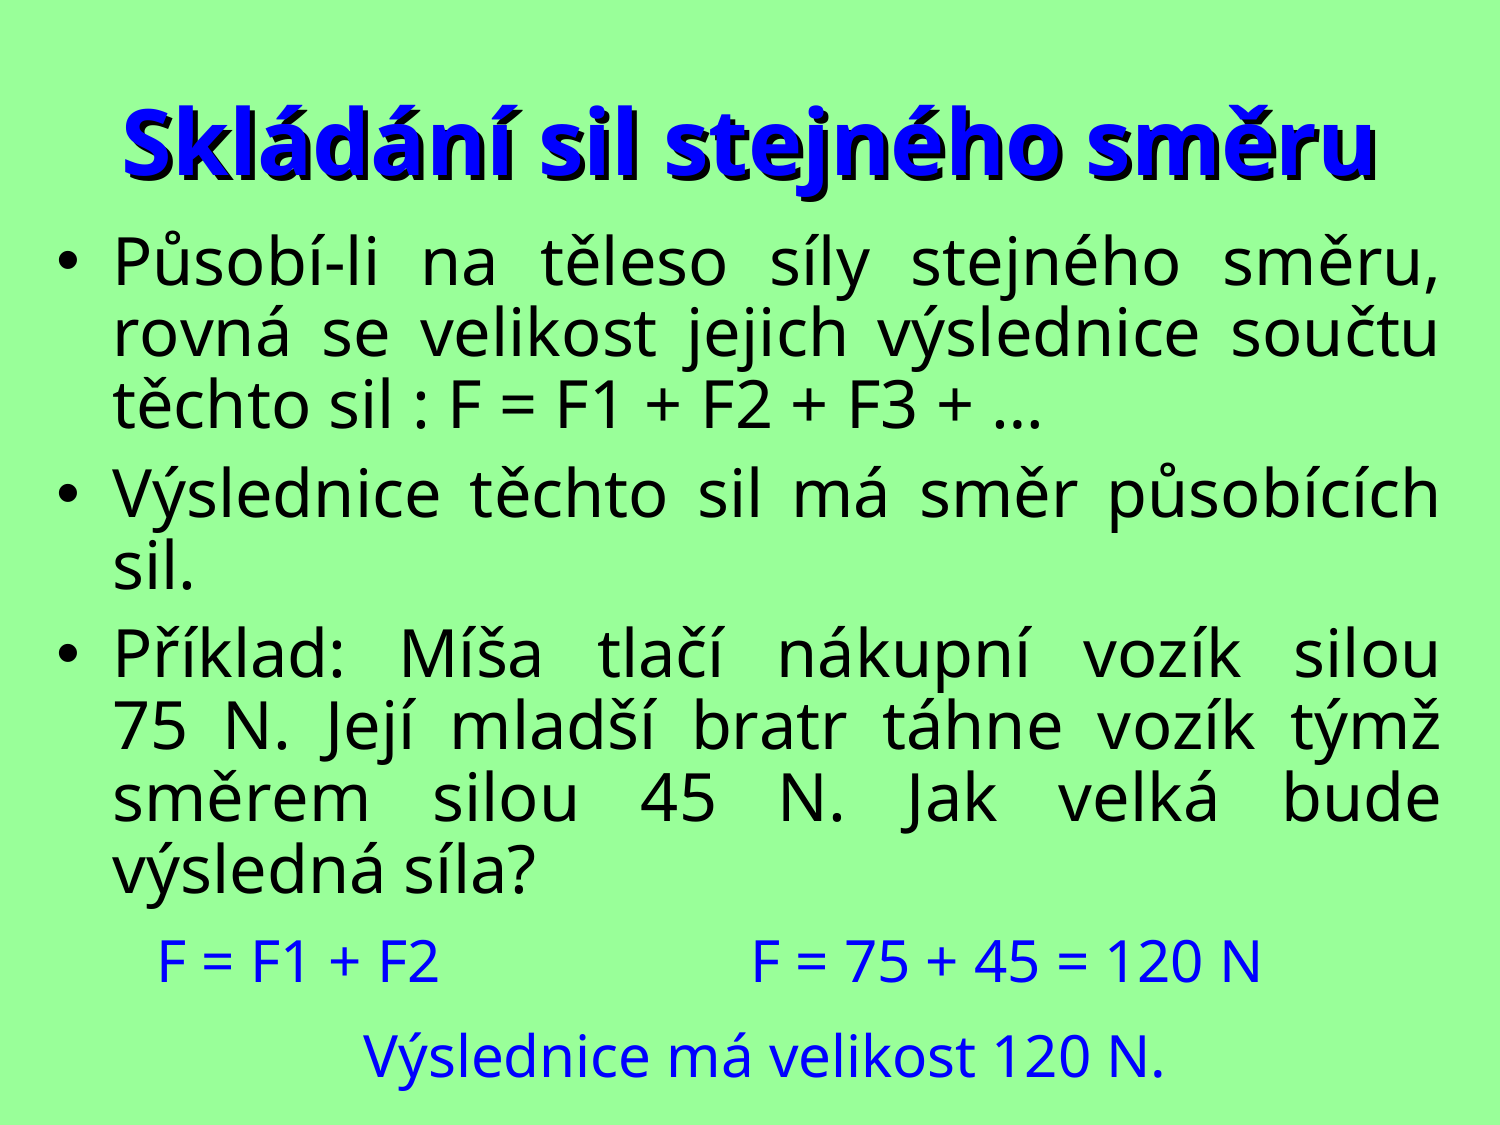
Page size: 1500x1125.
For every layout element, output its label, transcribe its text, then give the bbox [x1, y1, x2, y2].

text_box F = F1 + F2 [141, 916, 456, 1003]
text_box Výslednice má velikost 120 N. [348, 1011, 1182, 1097]
title Skládání sil stejného směru [75, 45, 1426, 219]
list Působí-li na těleso síly stejného směru, rovná se velikost jejich výslednice součtu těchto sil : F = F1 + F2 + F3 + … Výslednice těchto sil má směr působících sil. Příklad: Míša tlačí nákupní vozík silou 75 N. Její mladší bratr táhne vozík týmž směrem silou 45 N. Jak velká bude výsledná síla? [41, 219, 1459, 917]
text_box F = 75 + 45 = 120 N [735, 916, 1280, 1003]
